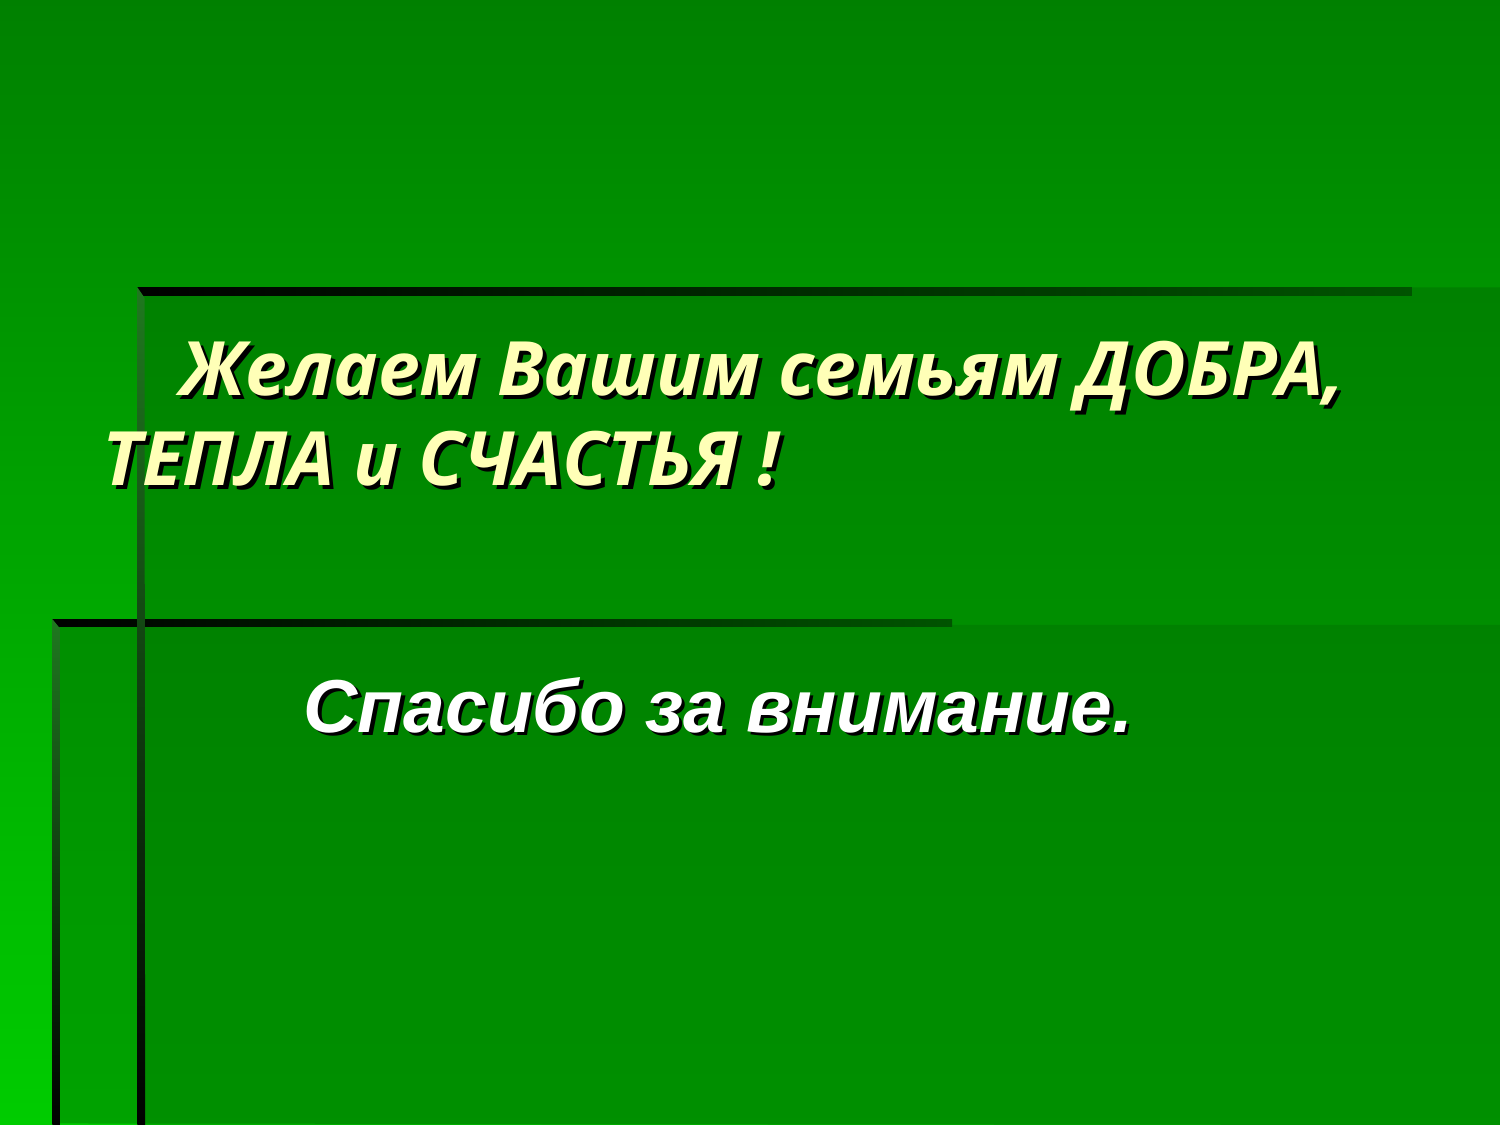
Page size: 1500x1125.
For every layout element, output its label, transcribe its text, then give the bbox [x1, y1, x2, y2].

subtitle Спасибо за внимание. [162, 650, 1276, 938]
title Желаем Вашим семьям ДОБРА, ТЕПЛА и СЧАСТЬЯ ! [87, 312, 1438, 598]
